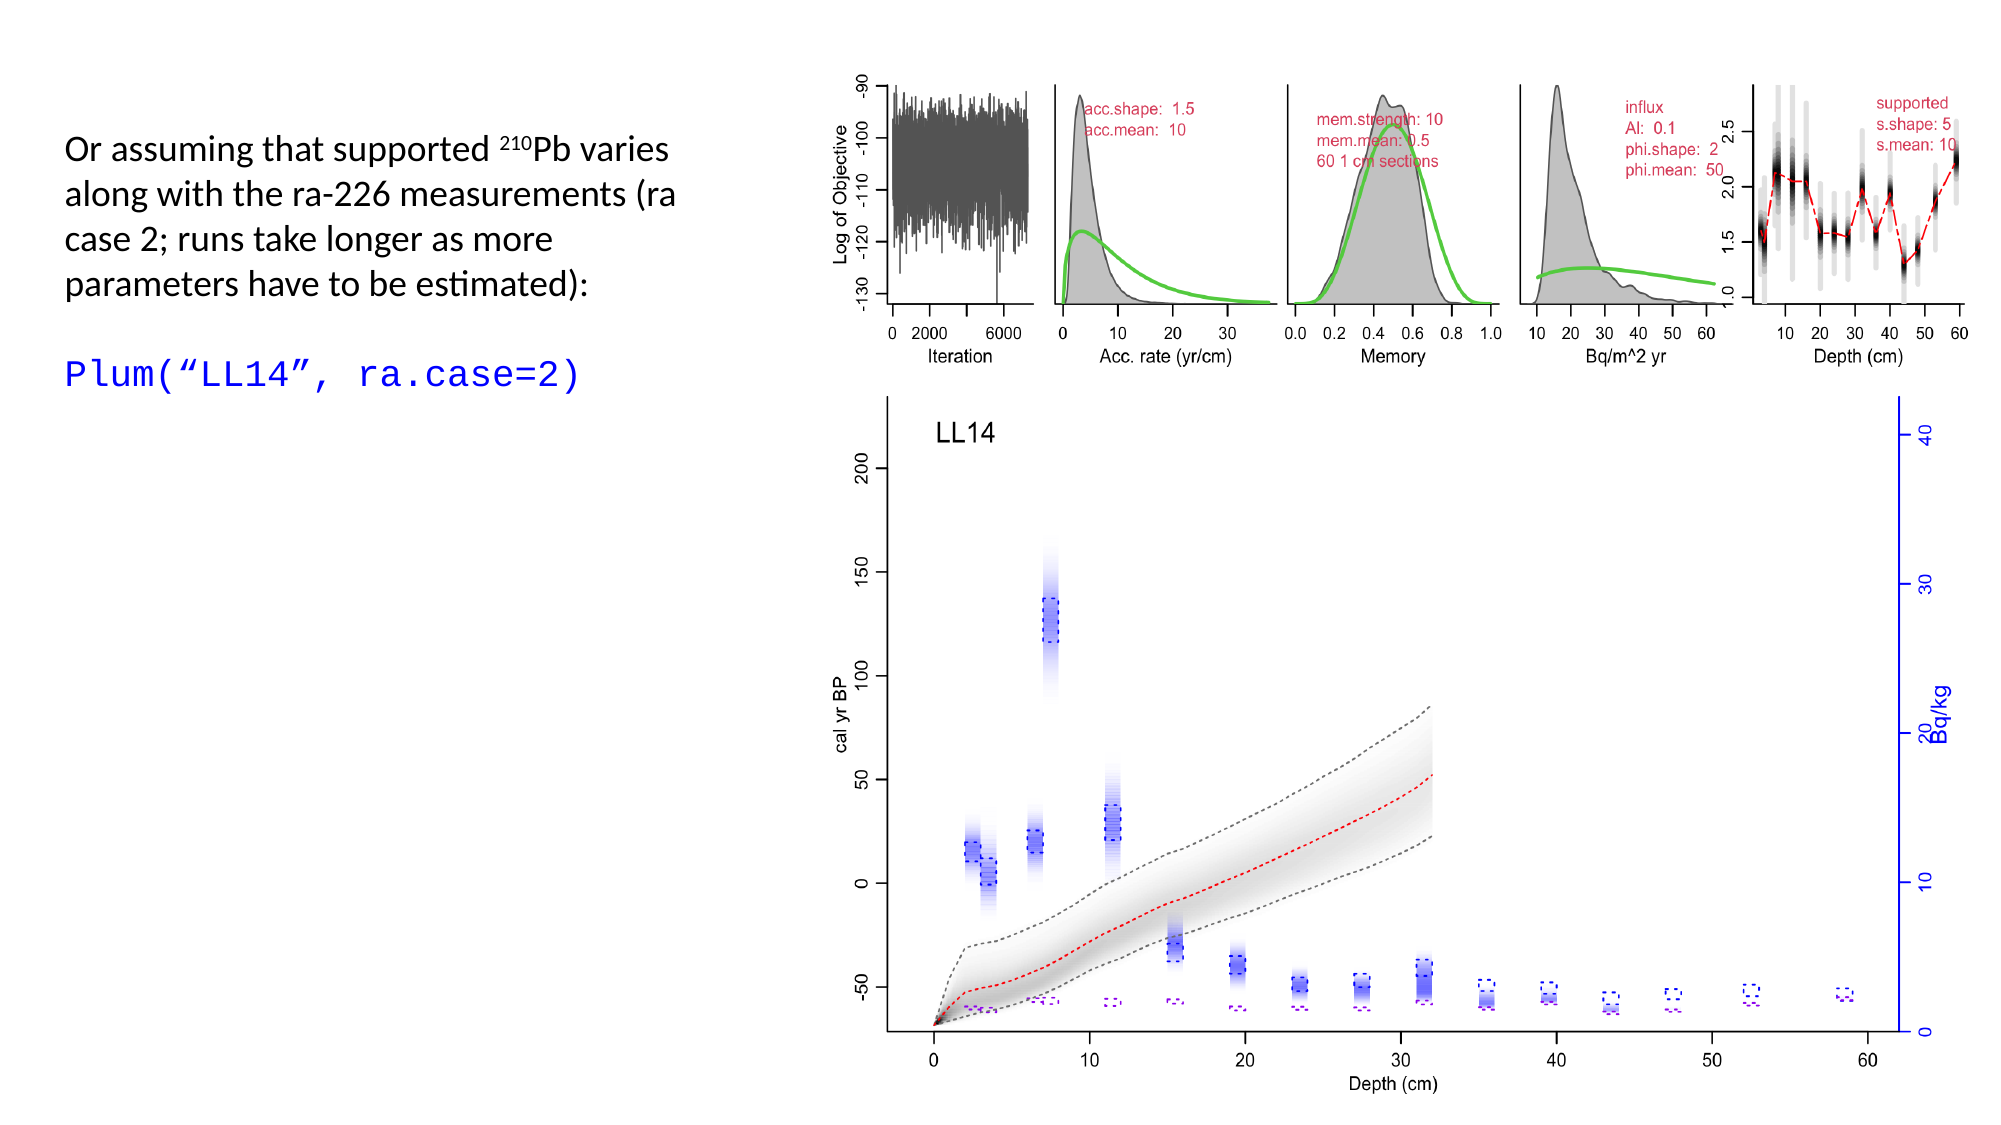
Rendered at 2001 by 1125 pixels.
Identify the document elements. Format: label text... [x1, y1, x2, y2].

picture [822, 62, 1985, 1101]
text_box Or assuming that supported 210Pb varies along with the ra-226 measurements (ra case 2; runs take longer as more parameters have to be estimated): Plum(“LL14”, ra.case=2) [49, 116, 735, 402]
